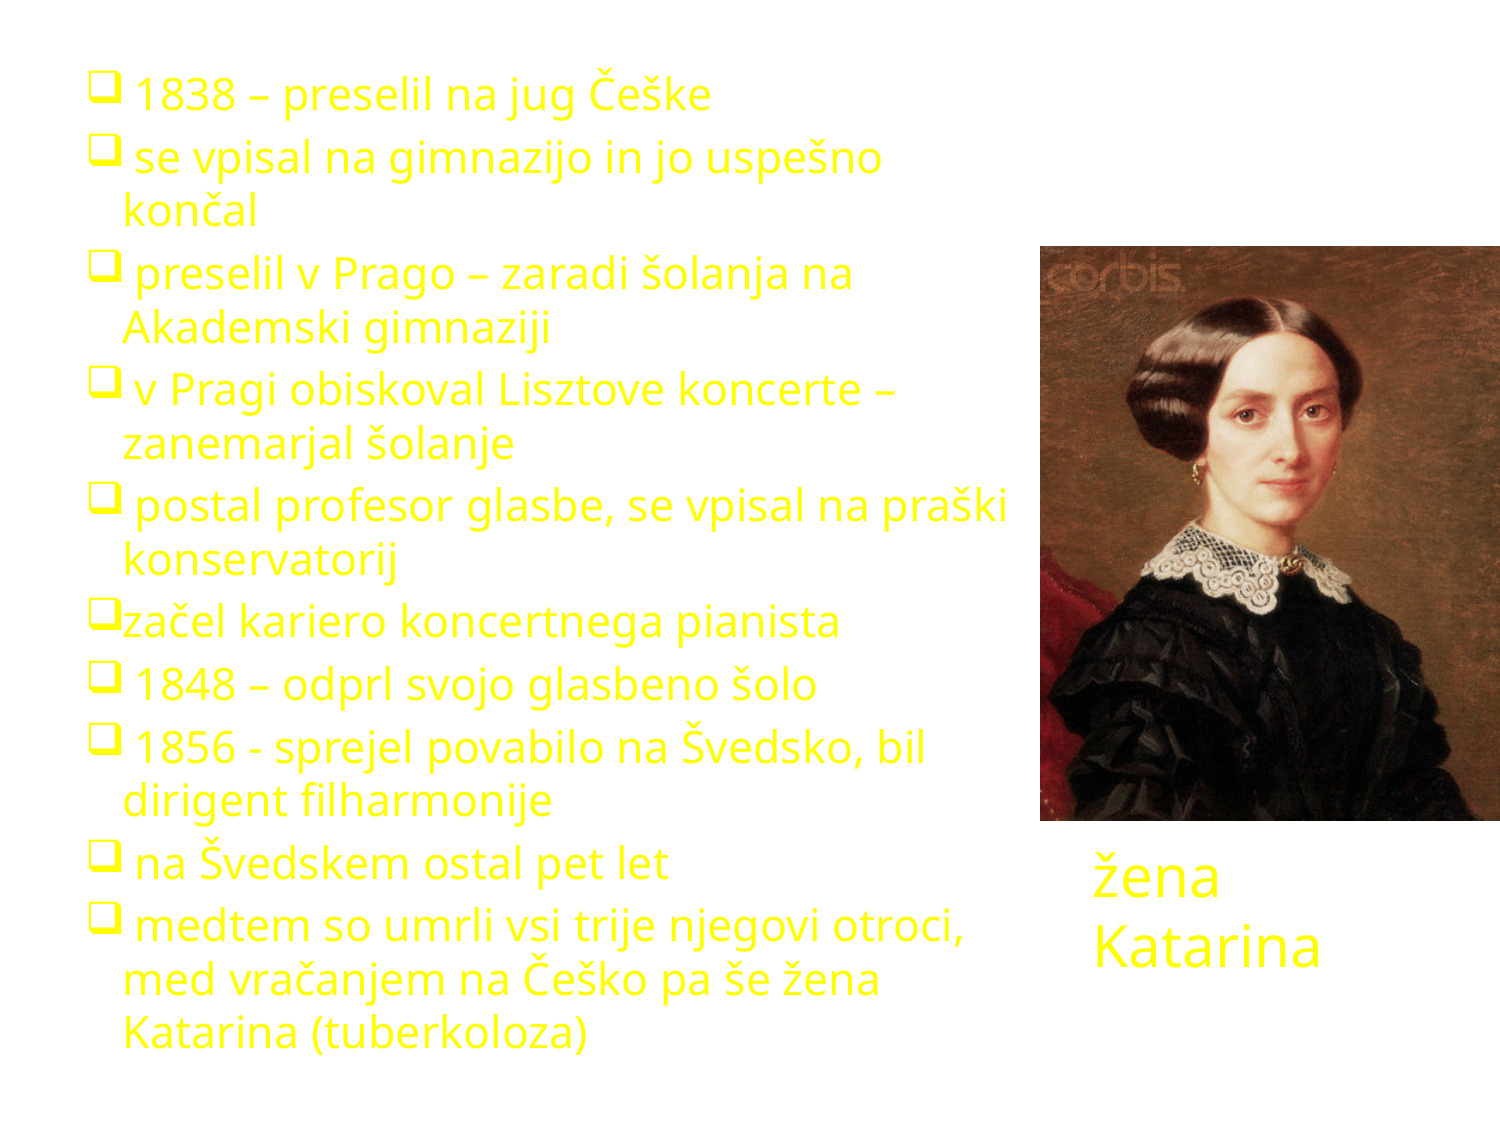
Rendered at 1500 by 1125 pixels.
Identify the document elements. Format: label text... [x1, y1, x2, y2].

picture [0, 0, 1500, 1125]
text_box žena Katarina [1078, 831, 1465, 987]
list 1838 – preselil na jug Češke se vpisal na gimnazijo in jo uspešno končal preselil v Prago – zaradi šolanja na Akademski gimnaziji v Pragi obiskoval Lisztove koncerte – zanemarjal šolanje postal profesor glasbe, se vpisal na praški konservatorij začel kariero koncertnega pianista 1848 – odprl svojo glasbeno šolo 1856 - sprejel povabilo na Švedsko, bil dirigent filharmonije na Švedskem ostal pet let medtem so umrli vsi trije njegovi otroci, med vračanjem na Češko pa še žena Katarina (tuberkoloza) [70, 58, 1032, 1067]
